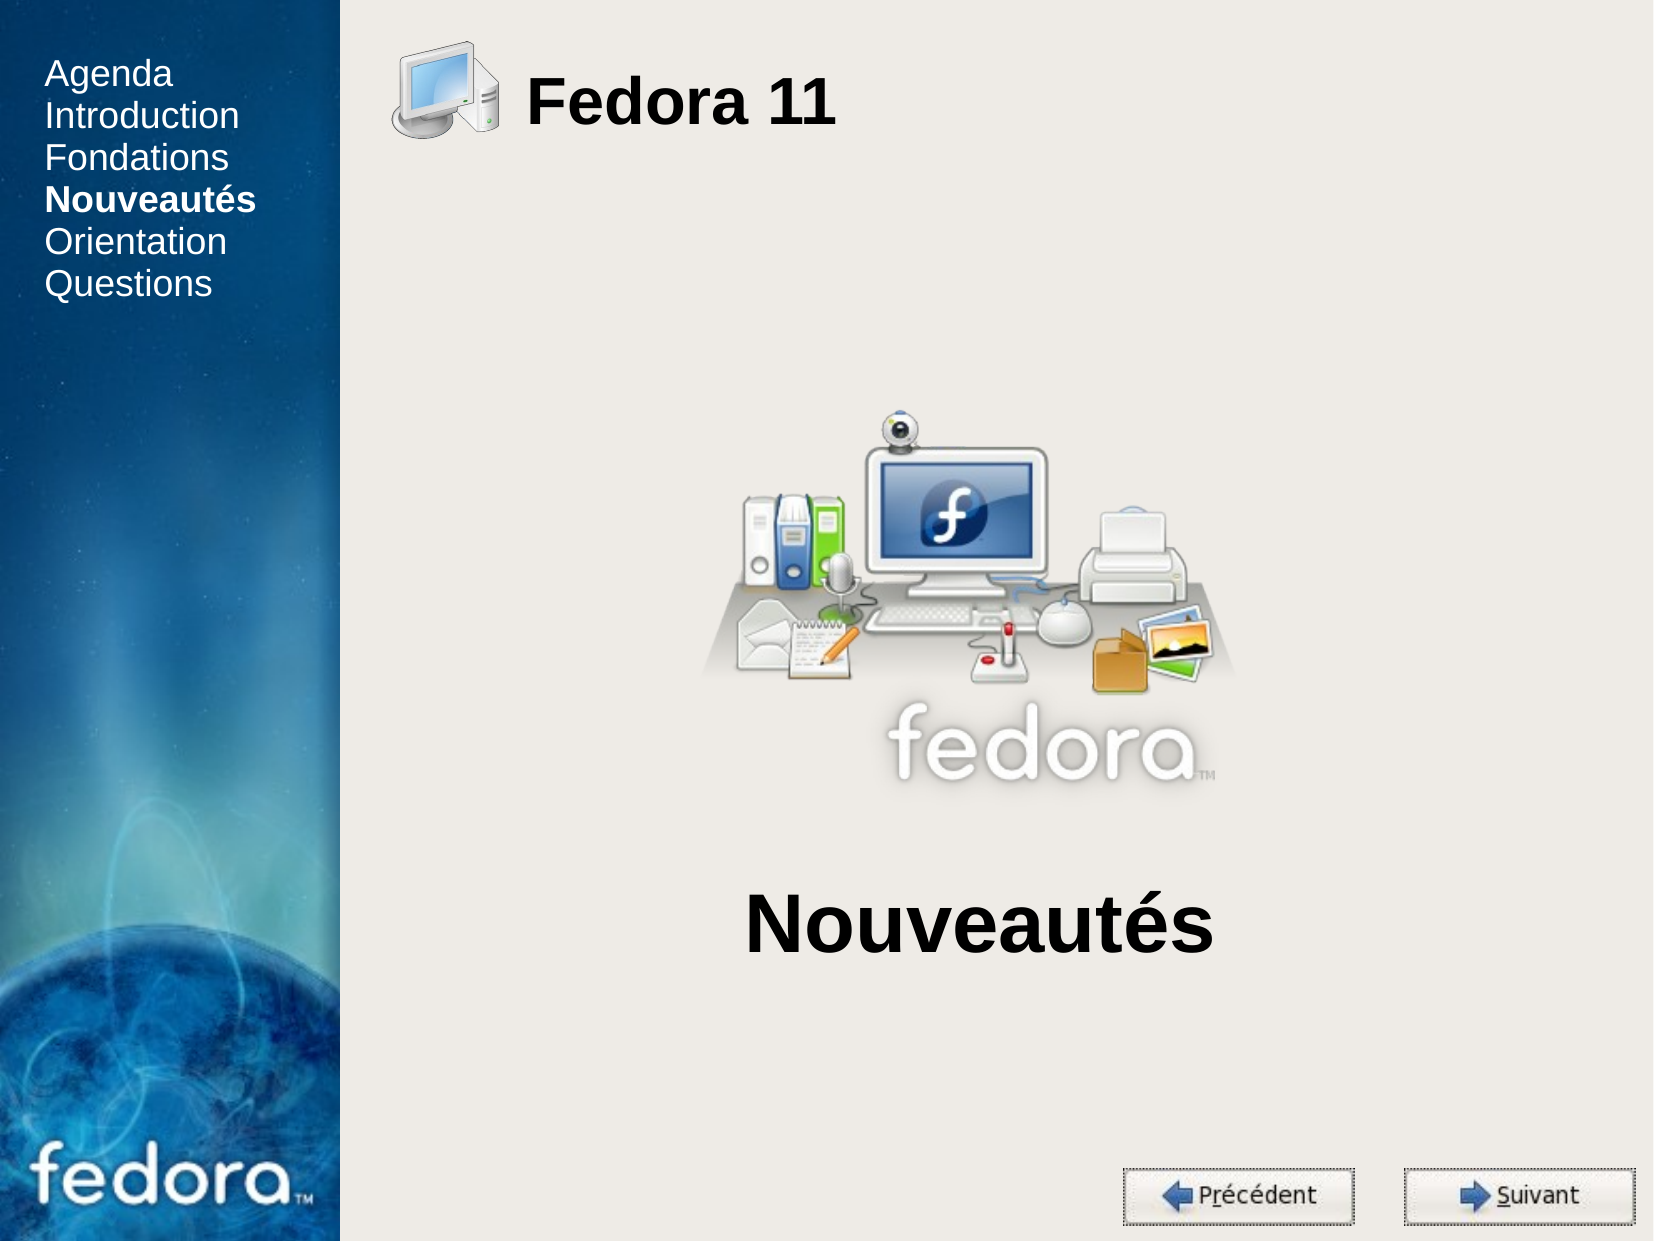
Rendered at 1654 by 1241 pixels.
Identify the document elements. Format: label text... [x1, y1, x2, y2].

text_box Agenda Introduction Fondations Nouveautés Orientation Questions [29, 45, 327, 313]
text_box Fedora 11 [511, 56, 1316, 147]
picture [0, 0, 1654, 1241]
text_box Nouveautés [529, 869, 1432, 978]
